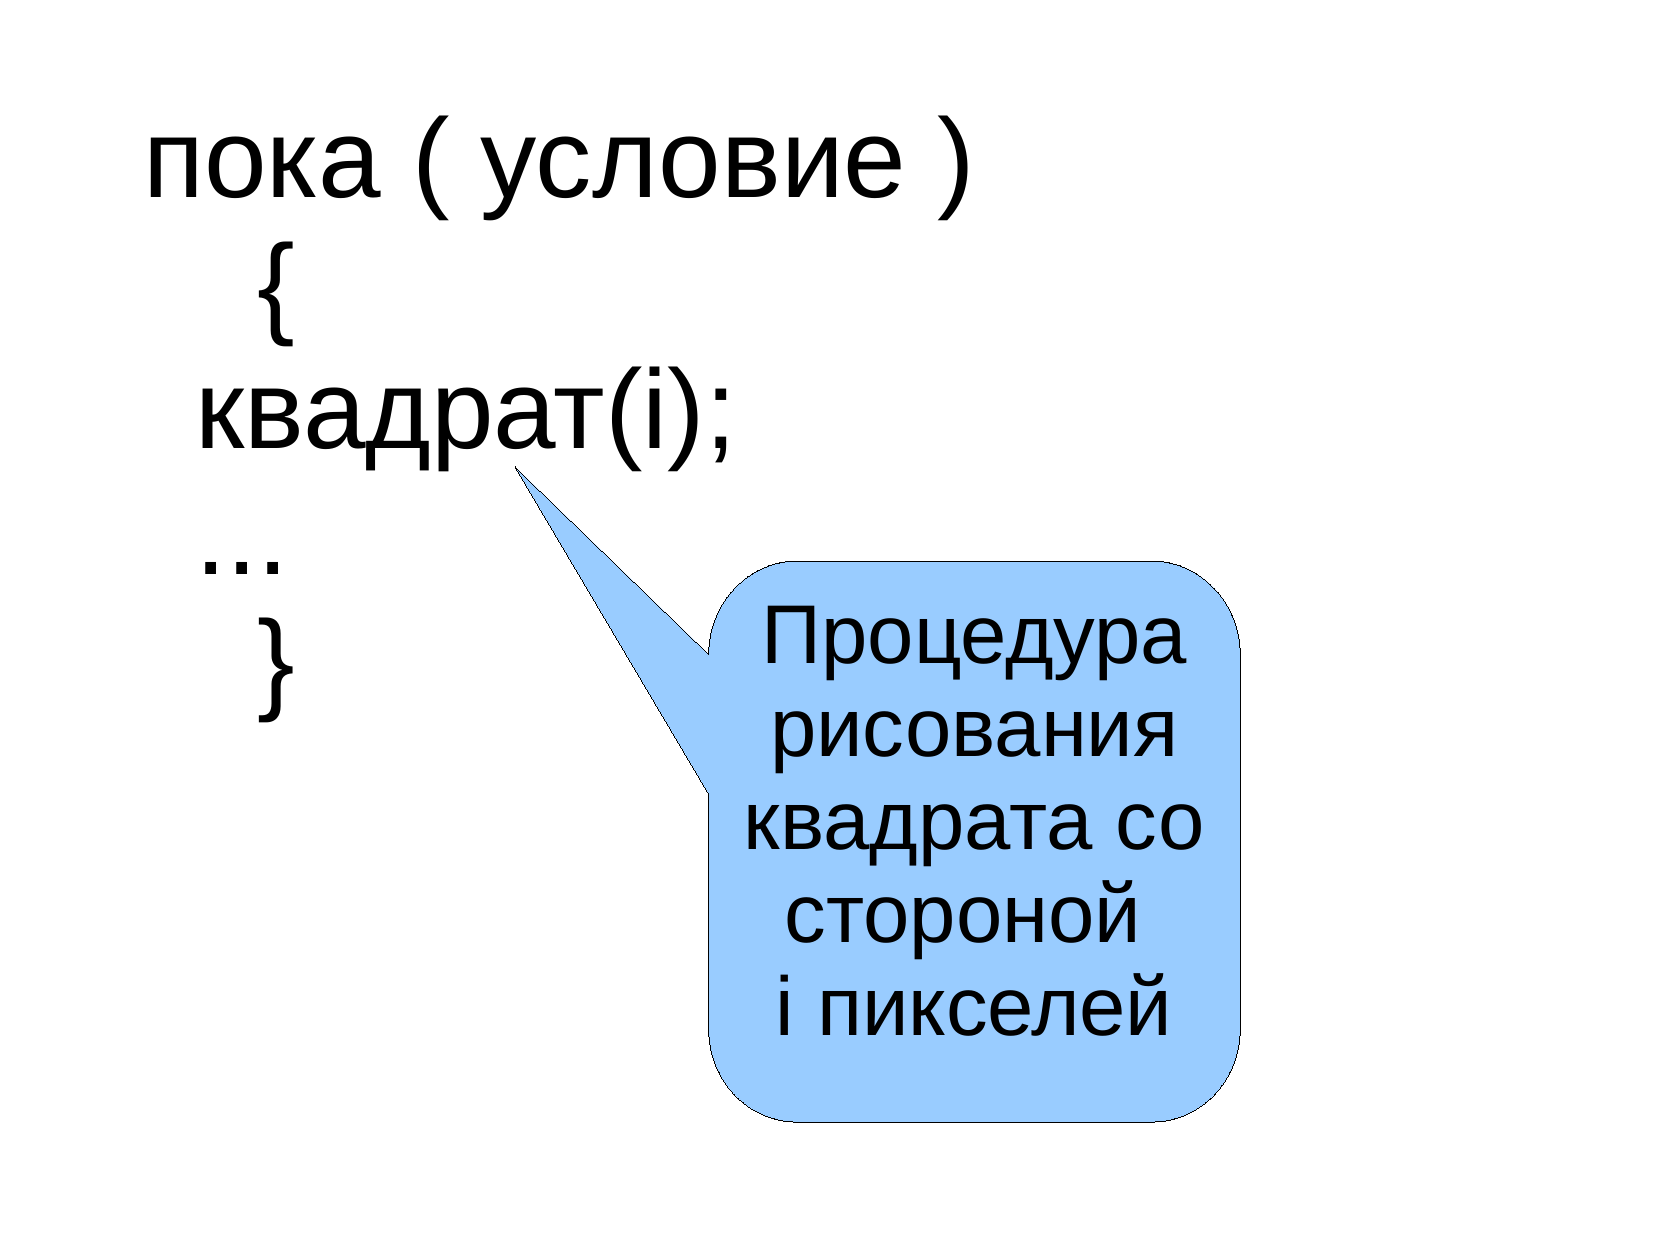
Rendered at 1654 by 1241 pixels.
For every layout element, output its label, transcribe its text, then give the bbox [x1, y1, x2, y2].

text_box пока ( условие ) { квадрат(i); ... } [118, 88, 1300, 731]
text_box Процедура рисования квадрата со стороной i пикселей [515, 466, 1241, 1123]
